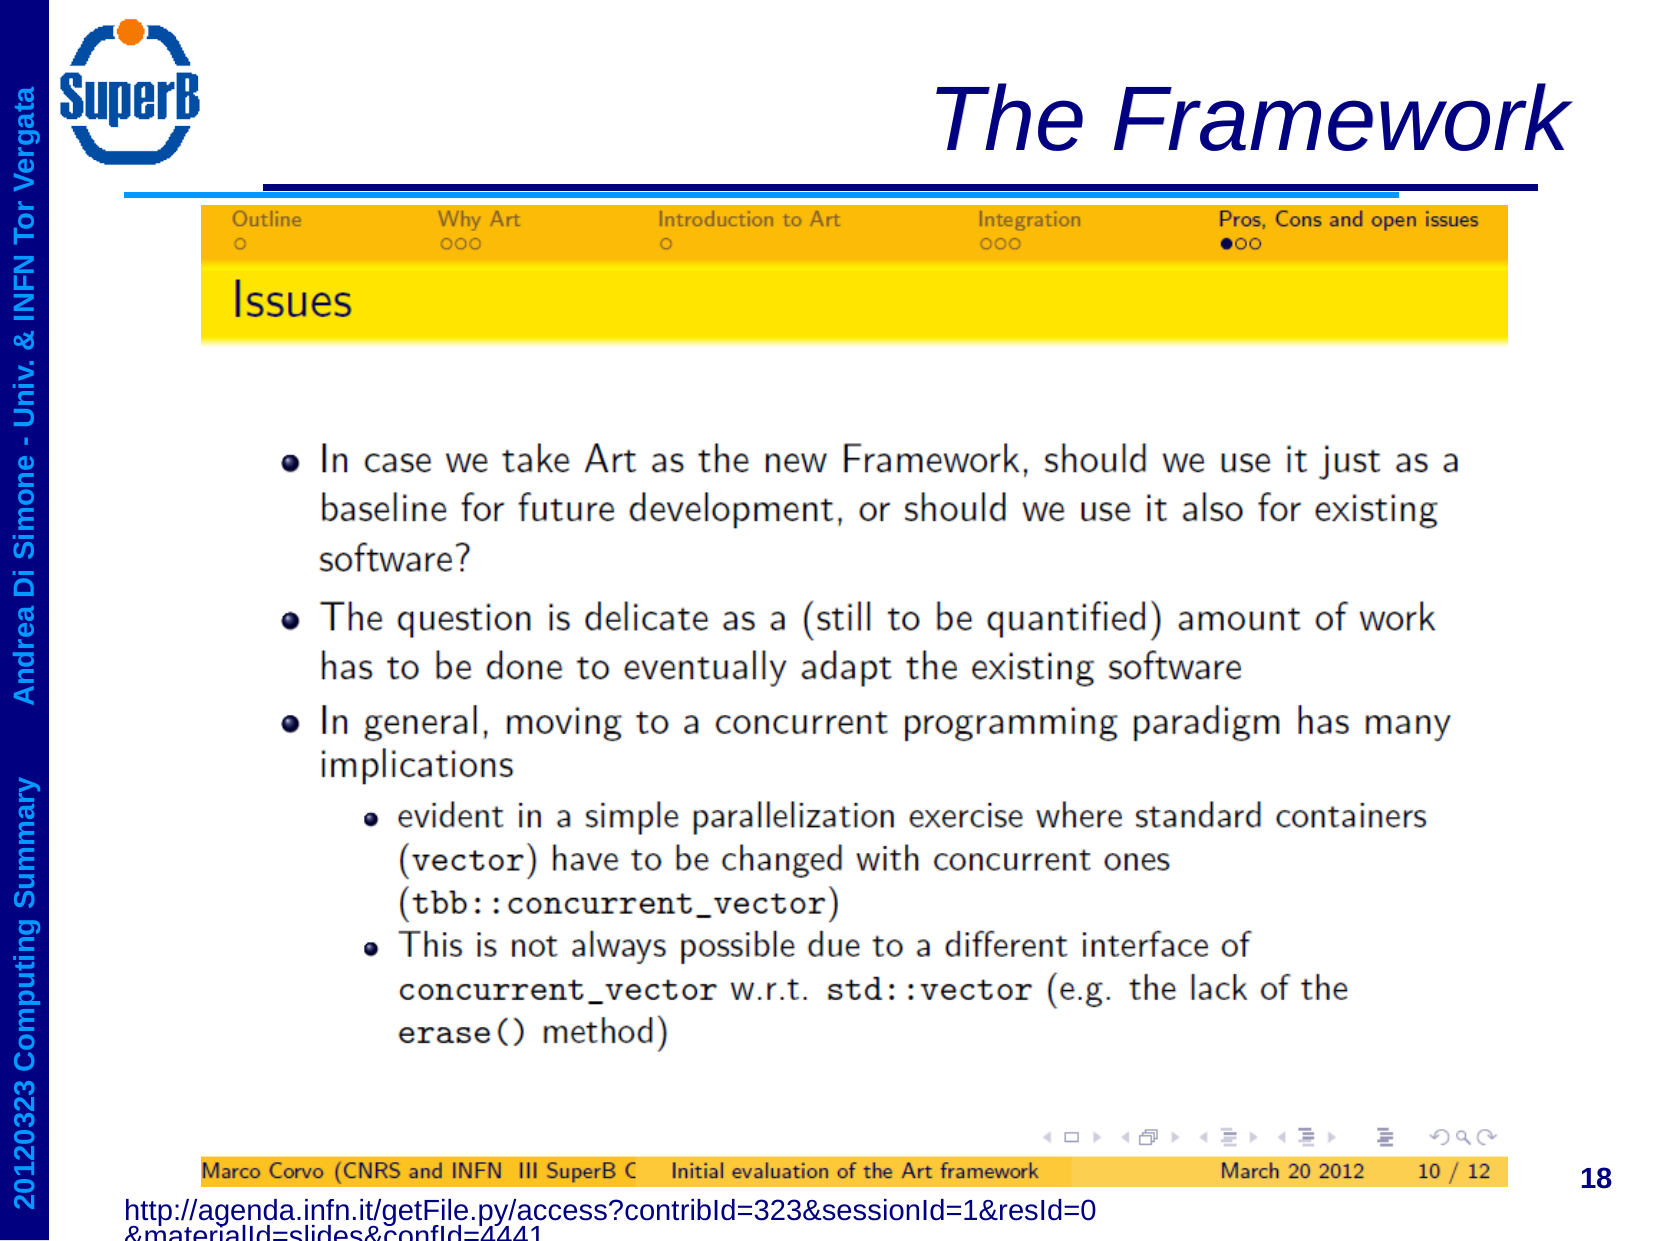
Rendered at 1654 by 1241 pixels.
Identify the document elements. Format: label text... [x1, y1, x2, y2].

picture [51, 16, 208, 170]
picture [201, 205, 1508, 1187]
text_box http://agenda.infn.it/getFile.py/access?contribId=323&sessionId=1&resId=0&materialId=slides&confId=4441 [109, 1186, 1126, 1234]
title The Framework [82, 49, 1571, 188]
